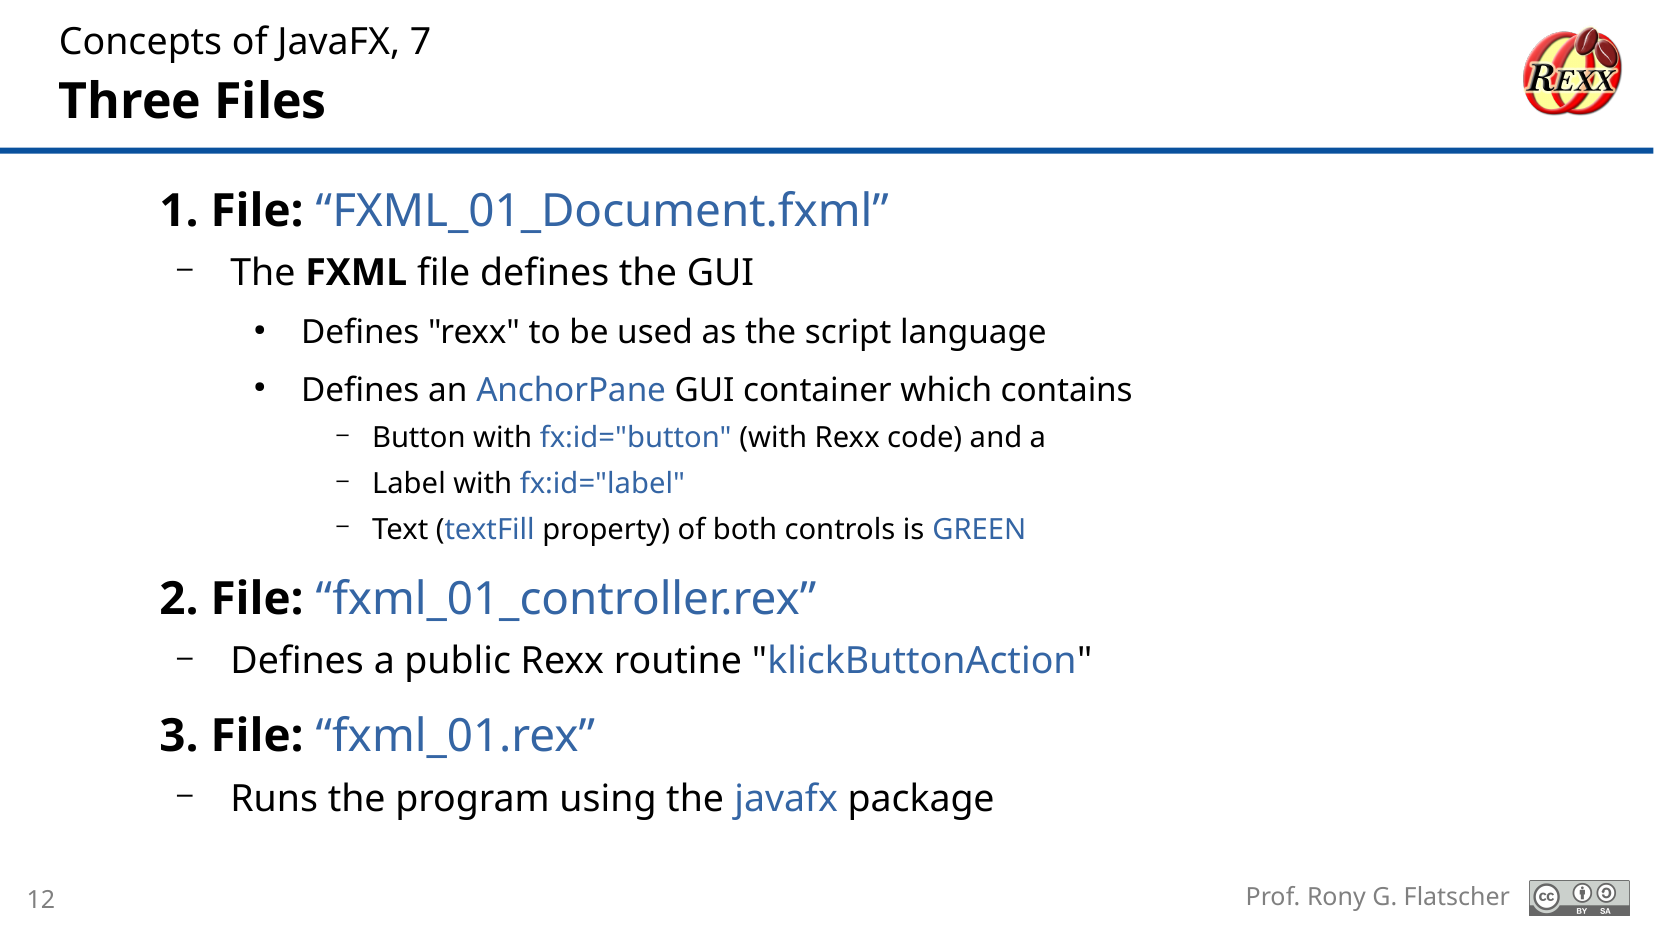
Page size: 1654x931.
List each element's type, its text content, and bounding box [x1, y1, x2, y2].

title Concepts of JavaFX, 7 Three Files [0, 0, 1625, 148]
list 1. File: “FXML_01_Document.fxml” The FXML file defines the GUI Defines "rexx" to be used as the script language Defines an AnchorPane GUI container which contains Button with fx:id="button" (with Rexx code) and a Label with fx:id="label" Text (textFill property) of both controls is GREEN 2. File: “fxml_01_controller.rex” Defines a public Rexx routine "klickButtonAction" 3. File: “fxml_01.rex” Runs the program using the javafx package [88, 177, 1577, 857]
